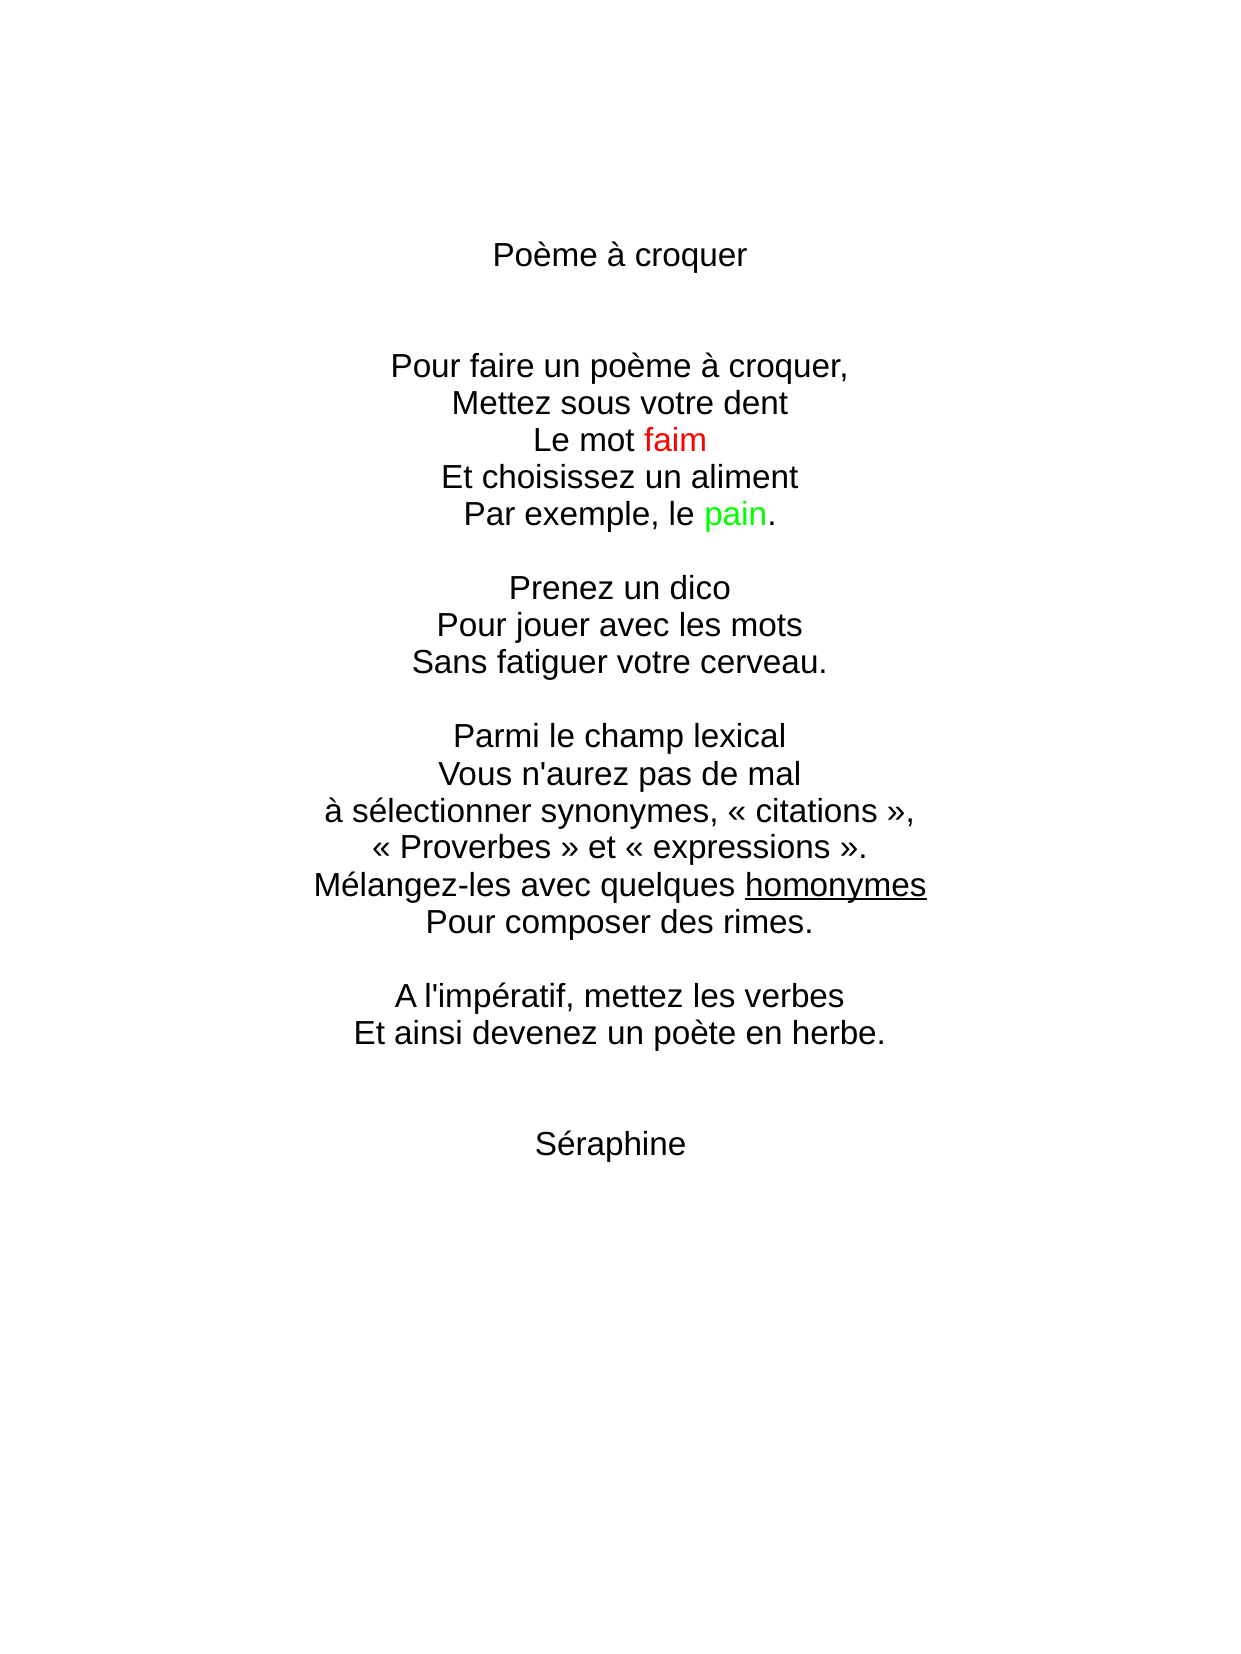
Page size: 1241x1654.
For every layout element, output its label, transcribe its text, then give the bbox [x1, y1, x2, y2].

text_box Poème à croquer Pour faire un poème à croquer, Mettez sous votre dent Le mot faim Et choisissez un aliment Par exemple, le pain. Prenez un dico Pour jouer avec les mots Sans fatiguer votre cerveau. Parmi le champ lexical Vous n'aurez pas de mal à sélectionner synonymes, « citations », « Proverbes » et « expressions ». Mélangez-les avec quelques homonymes Pour composer des rimes. A l'impératif, mettez les verbes Et ainsi devenez un poète en herbe. Séraphine [147, 118, 1093, 1388]
